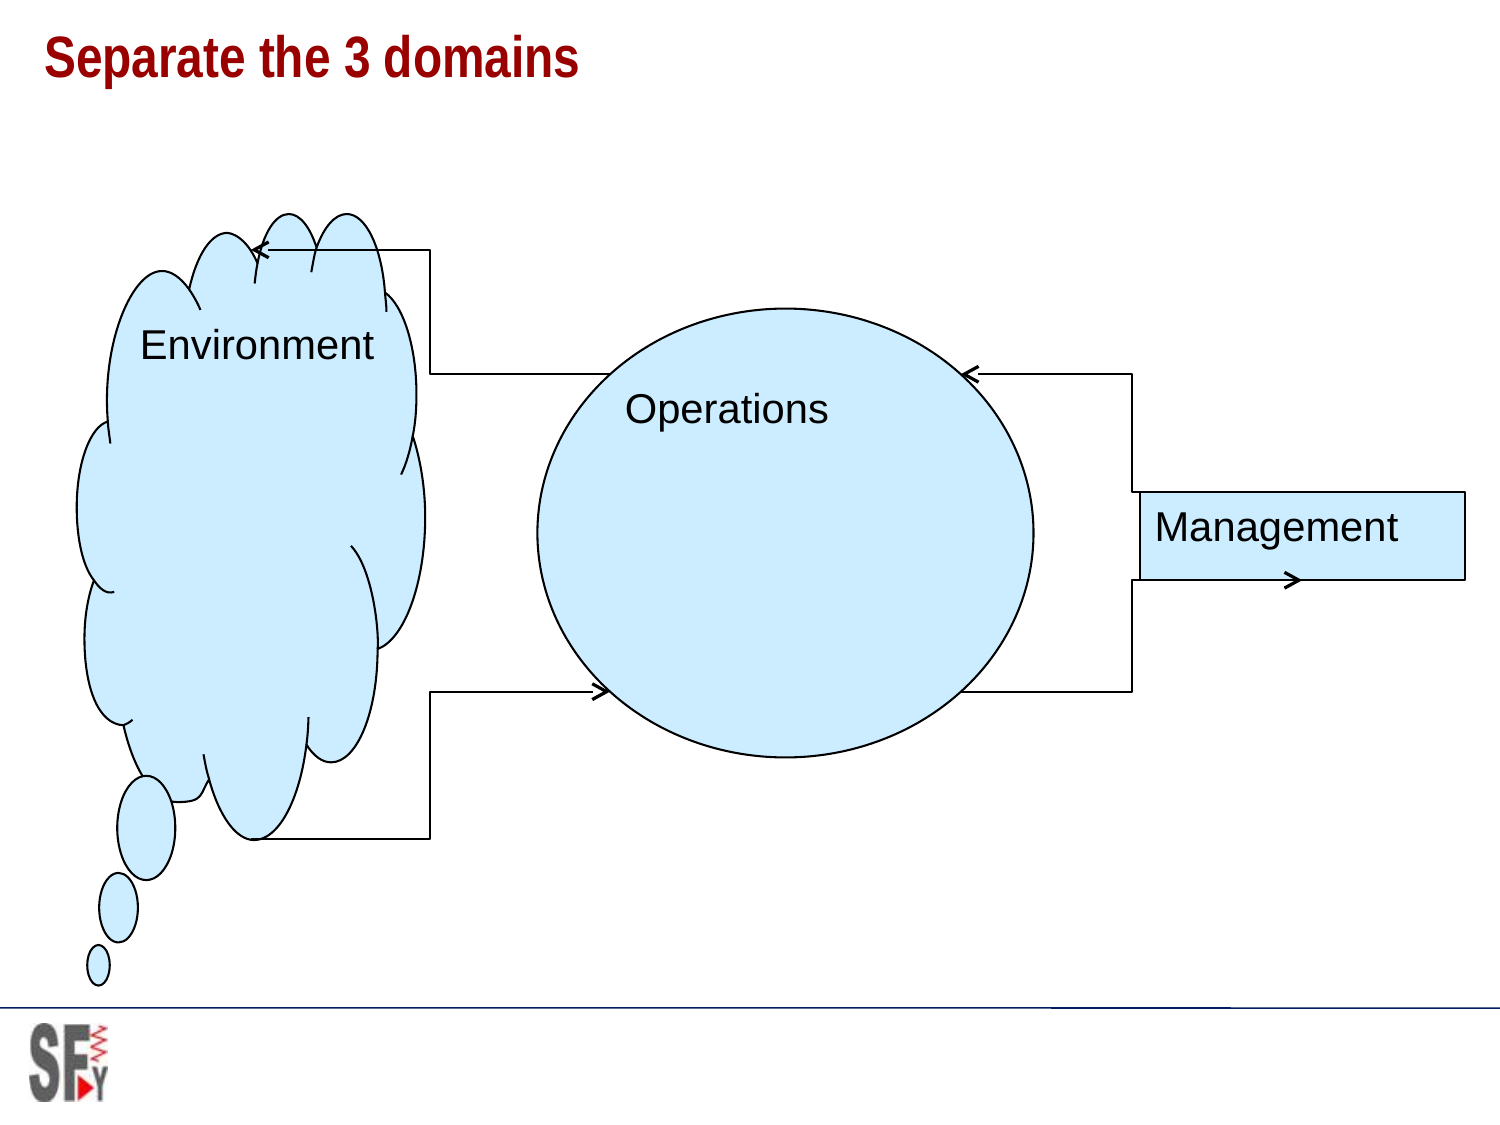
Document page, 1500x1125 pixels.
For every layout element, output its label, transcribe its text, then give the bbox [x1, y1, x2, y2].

text_box Management [1139, 491, 1465, 581]
text_box Environment [76, 214, 426, 881]
text_box Environment [99, 872, 138, 943]
text_box Operations [537, 308, 1034, 758]
text_box Environment [87, 945, 110, 986]
picture [29, 1023, 108, 1102]
title Separate the 3 domains [29, 12, 1471, 138]
